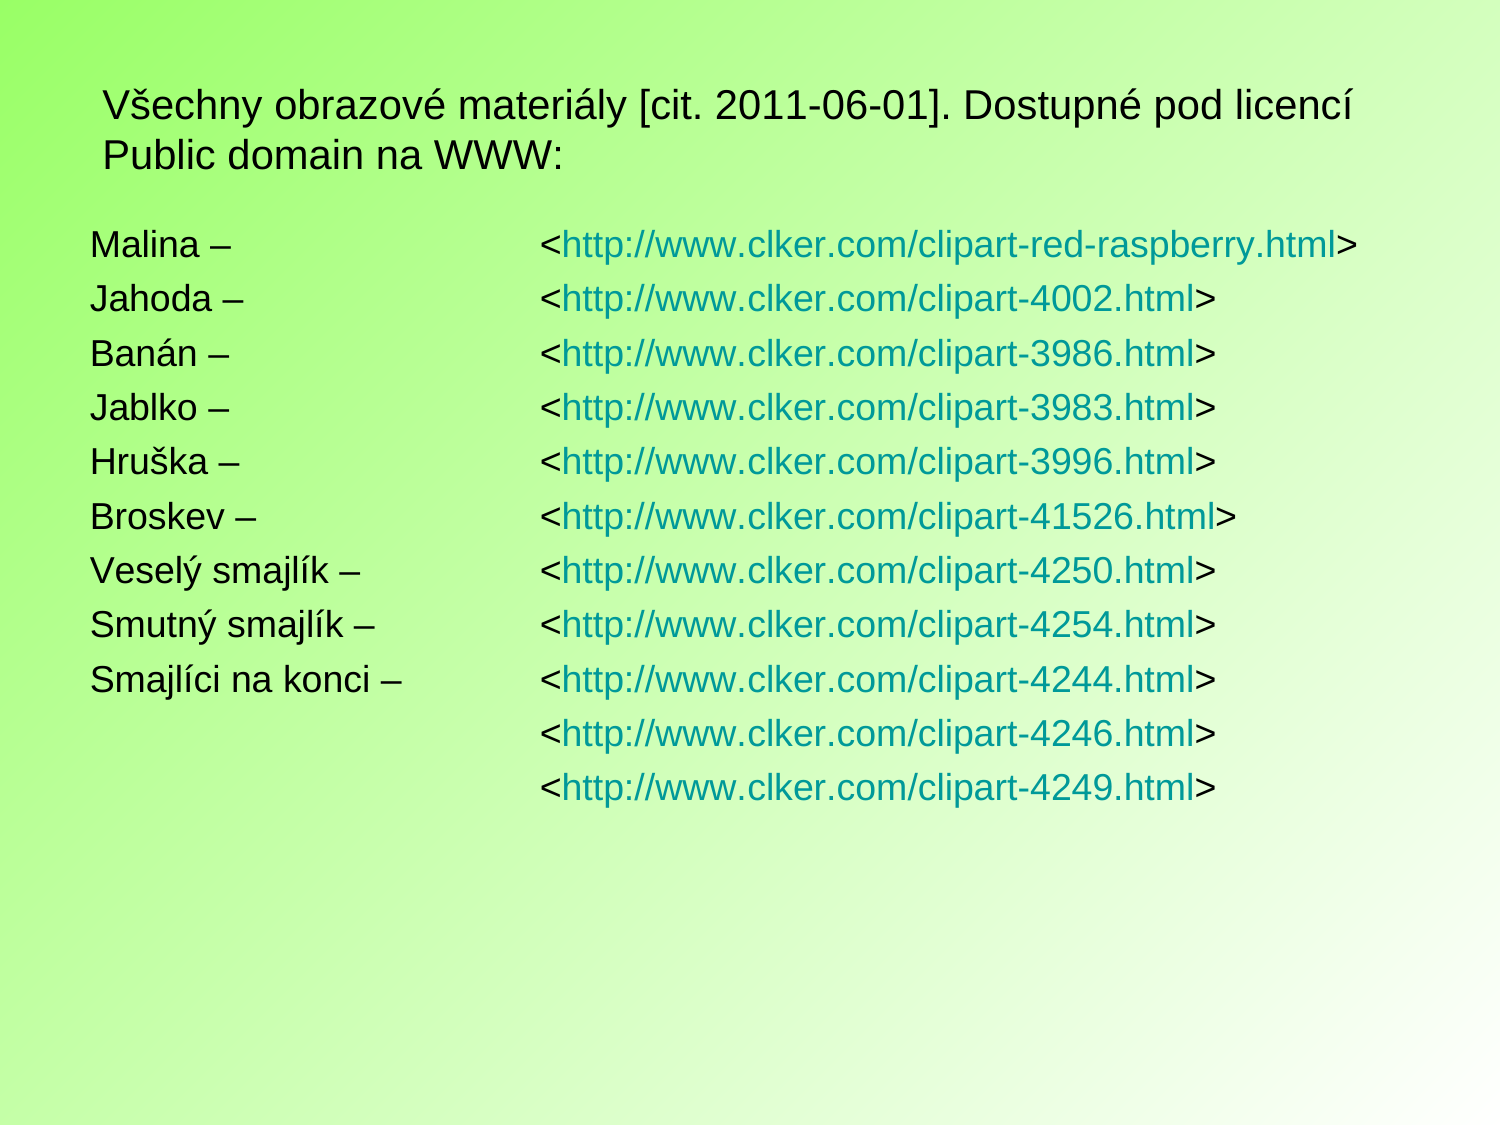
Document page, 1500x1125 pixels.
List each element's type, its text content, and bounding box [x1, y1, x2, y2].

list Malina – <http://www.clker.com/clipart-red-raspberry.html> Jahoda – <http://www.clker.com/clipart-4002.html> Banán – <http://www.clker.com/clipart-3986.html> Jablko – <http://www.clker.com/clipart-3983.html> Hruška – <http://www.clker.com/clipart-3996.html> Broskev – <http://www.clker.com/clipart-41526.html> Veselý smajlík – <http://www.clker.com/clipart-4250.html> Smutný smajlík – <http://www.clker.com/clipart-4254.html> Smajlíci na konci – <http://www.clker.com/clipart-4244.html> <http://www.clker.com/clipart-4246.html> <http://www.clker.com/clipart-4249.html> [75, 212, 1426, 1005]
title Všechny obrazové materiály [cit. 2011-06-01]. Dostupné pod licencí Public domain na WWW: [87, 62, 1388, 193]
